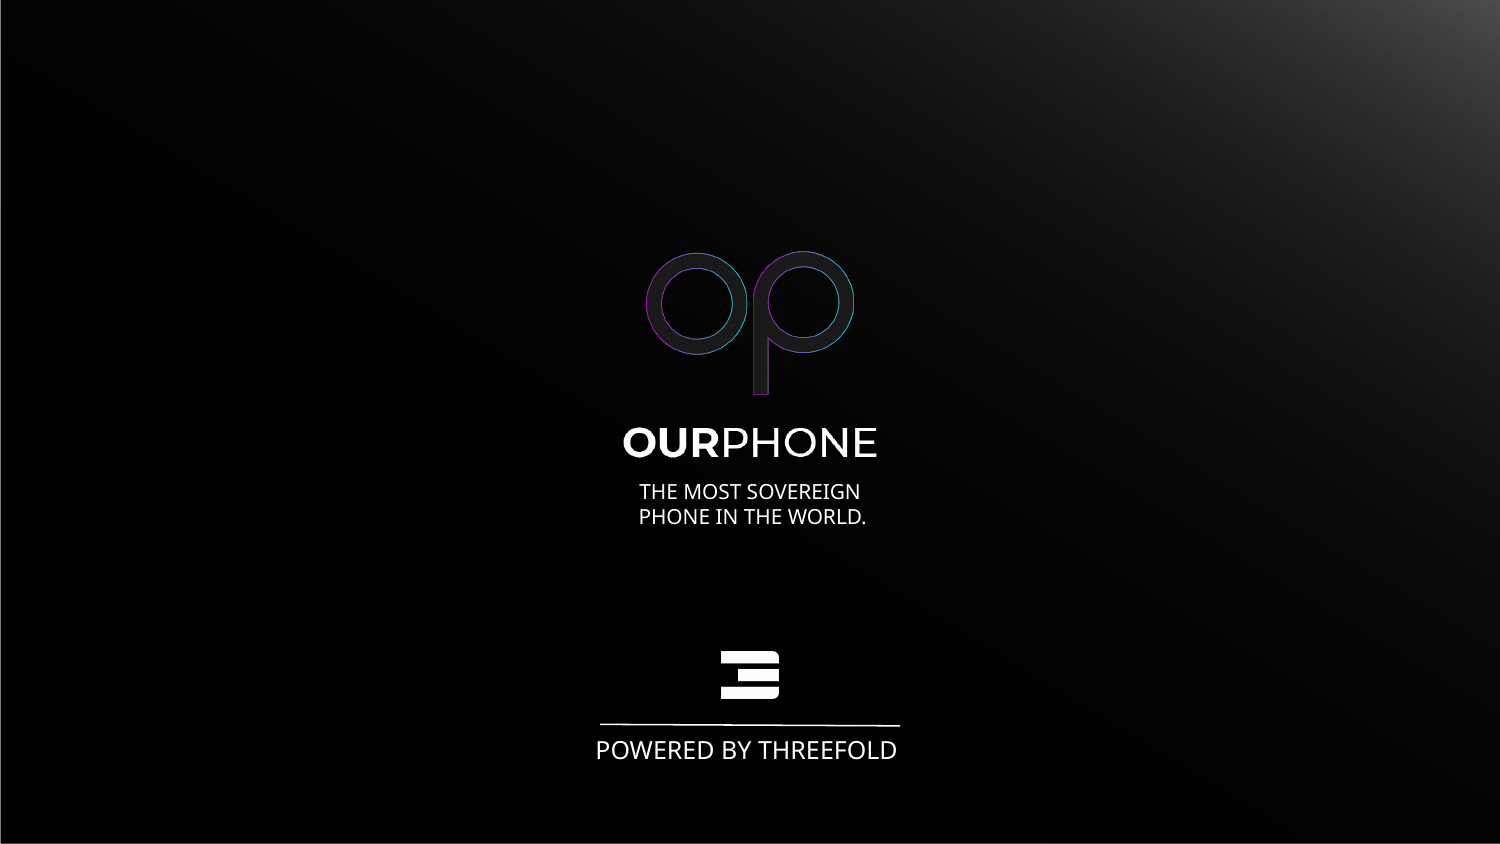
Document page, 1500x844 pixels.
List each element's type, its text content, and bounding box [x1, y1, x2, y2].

picture [0, 0, 1500, 844]
text_box THE MOST SOVEREIGN PHONE IN THE WORLD. [538, 463, 962, 580]
text_box POWERED BY THREEFOLD [500, 720, 1000, 781]
